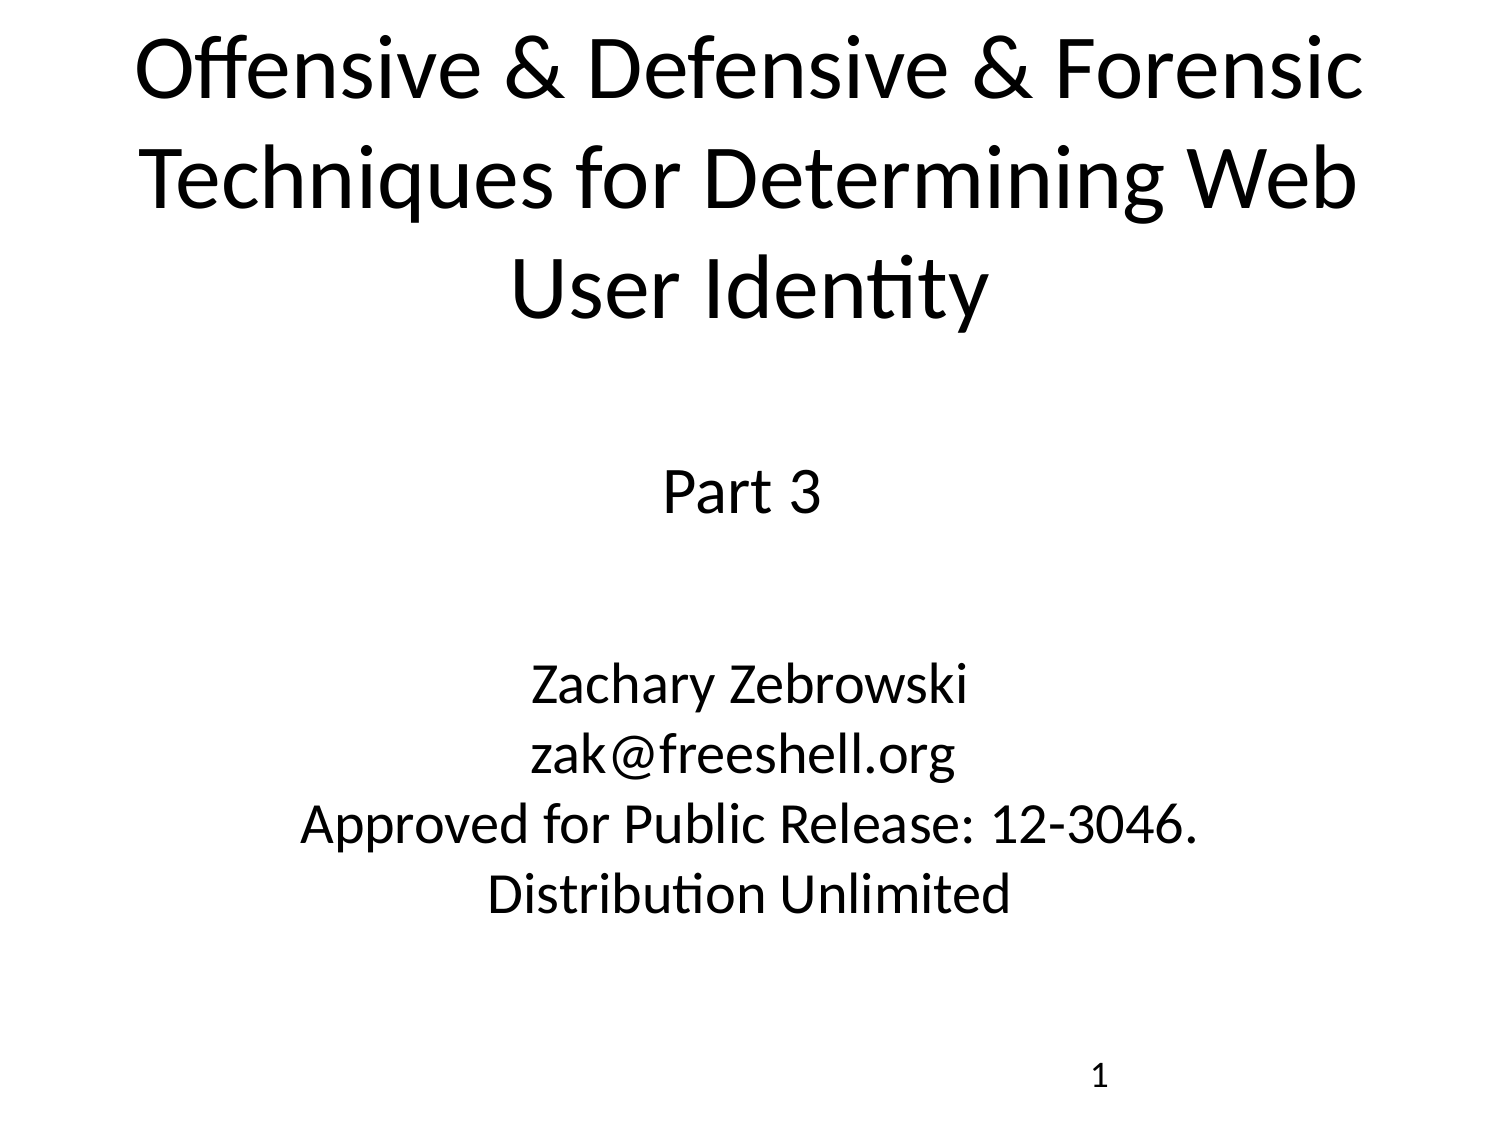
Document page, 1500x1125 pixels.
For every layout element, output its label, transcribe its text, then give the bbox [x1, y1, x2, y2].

title Offensive & Defensive & Forensic Techniques for Determining Web User Identity Part 3 [112, 0, 1388, 591]
slide_number <number> [1074, 1042, 1425, 1103]
subtitle Zachary Zebrowski zak@freeshell.org Approved for Public Release: 12-3046. Distribution Unlimited [225, 637, 1275, 925]
